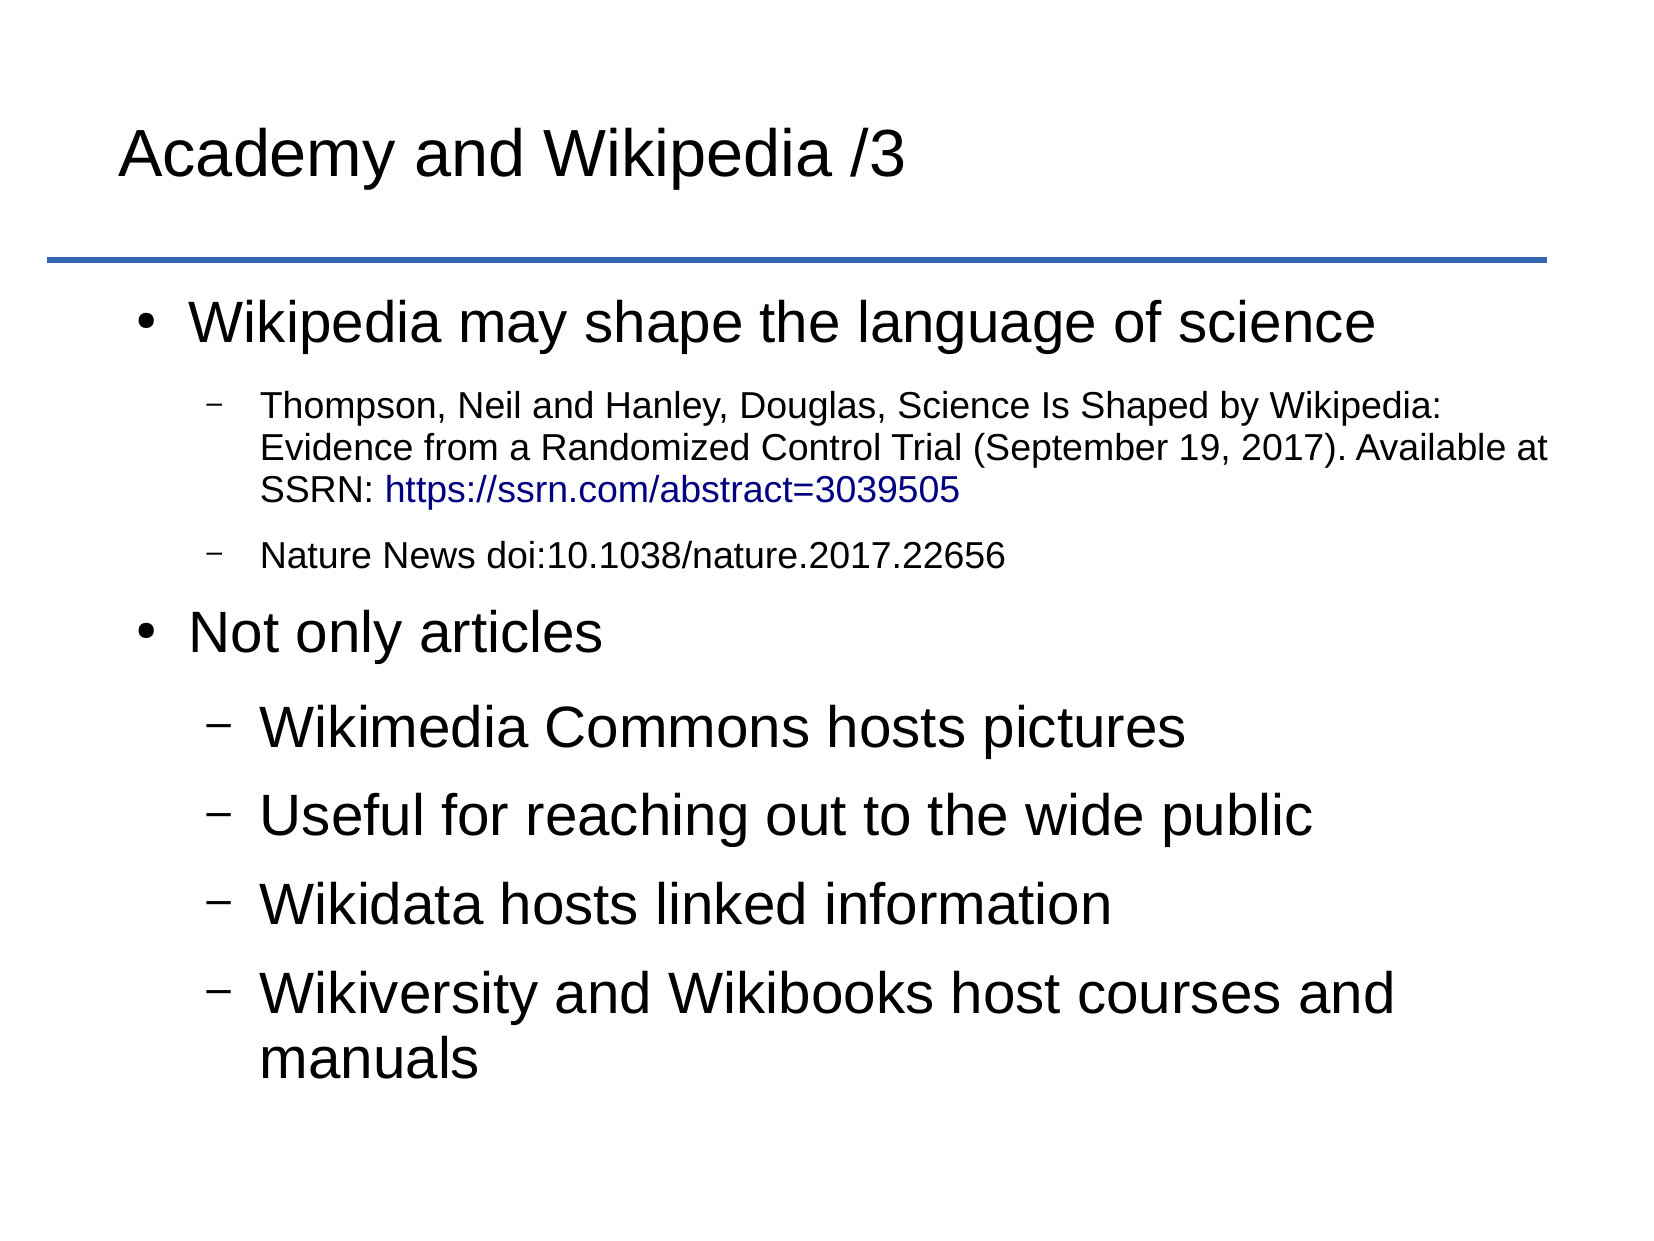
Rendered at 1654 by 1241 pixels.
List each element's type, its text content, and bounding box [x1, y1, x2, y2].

list Wikipedia may shape the language of science Thompson, Neil and Hanley, Douglas, Science Is Shaped by Wikipedia: Evidence from a Randomized Control Trial (September 19, 2017). Available at SSRN: https://ssrn.com/abstract=3039505 Nature News doi:10.1038/nature.2017.22656 Not only articles Wikimedia Commons hosts pictures Useful for reaching out to the wide public Wikidata hosts linked information Wikiversity and Wikibooks host courses and manuals [118, 290, 1571, 1170]
title Academy and Wikipedia /3 [118, 49, 1571, 257]
